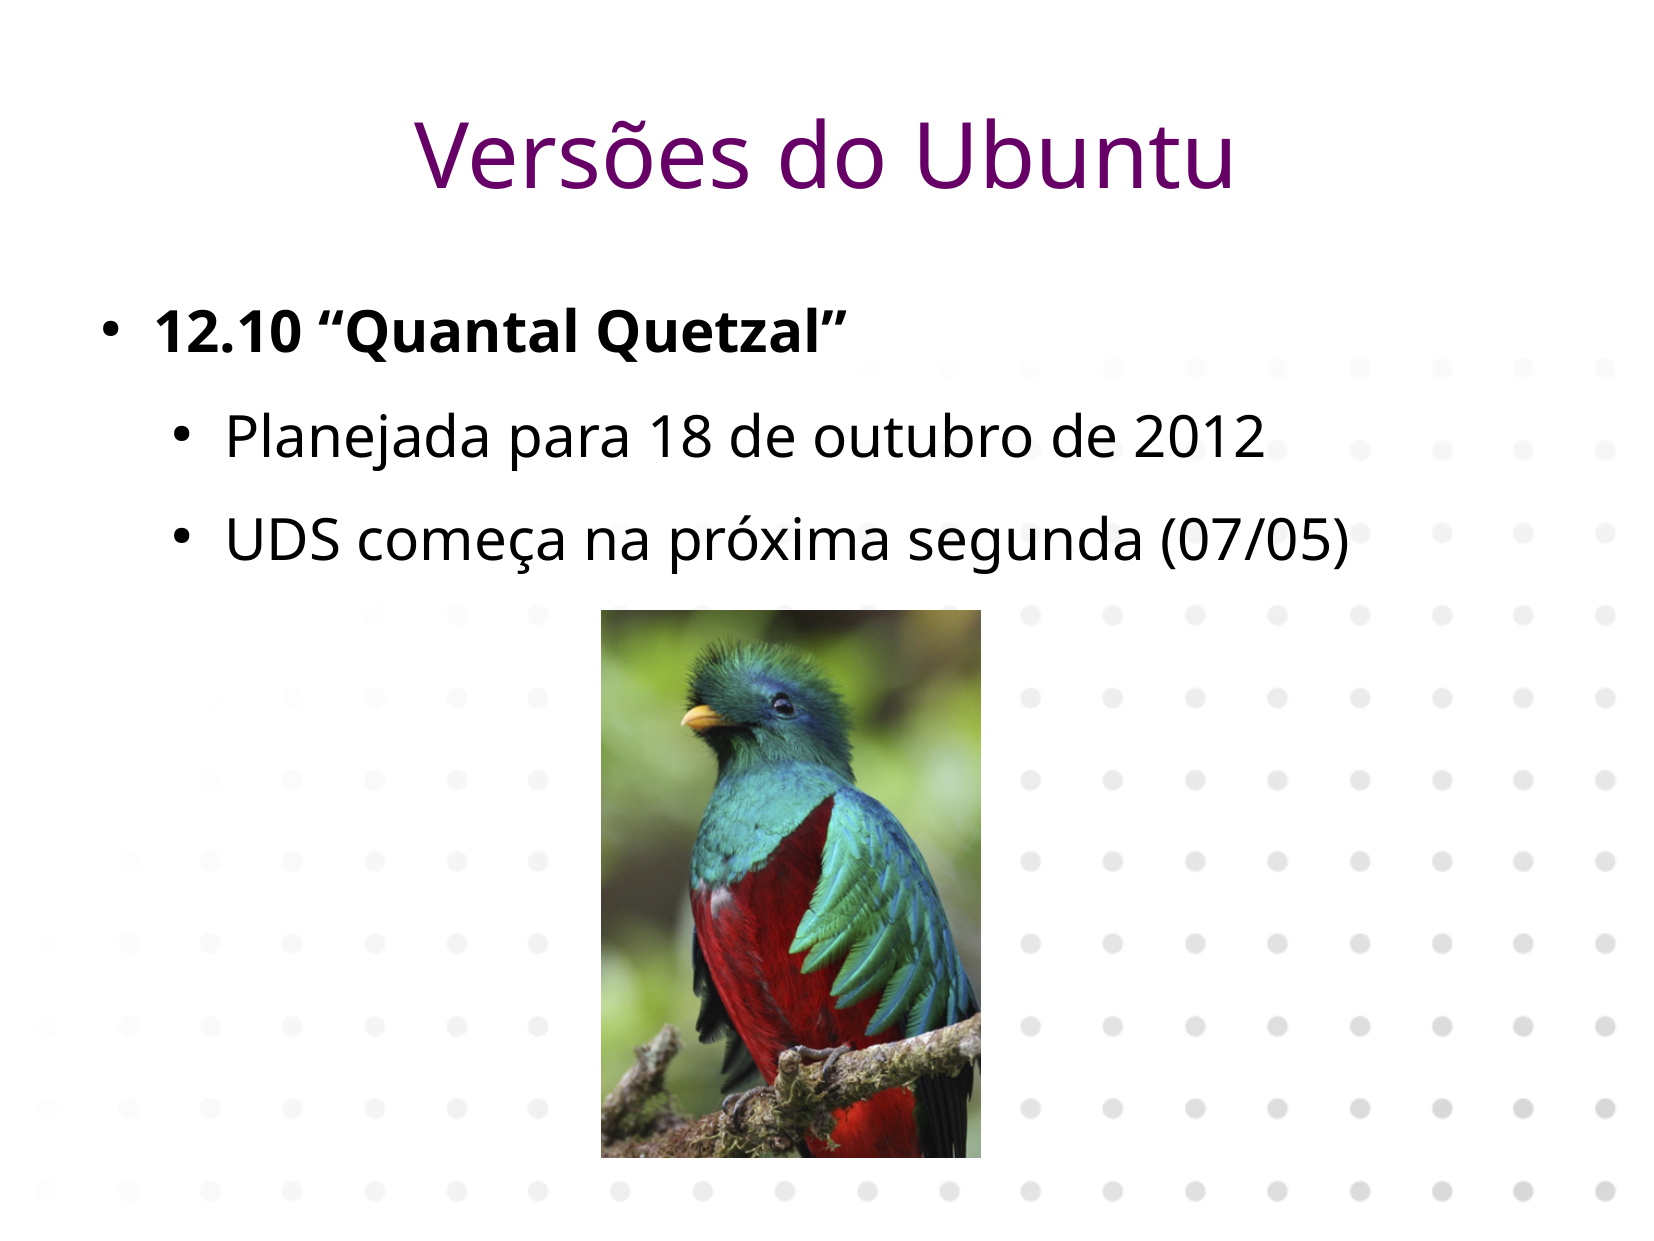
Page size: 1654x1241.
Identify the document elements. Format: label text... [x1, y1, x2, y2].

title Versões do Ubuntu [82, 49, 1571, 257]
list 12.10 “Quantal Quetzal” Planejada para 18 de outubro de 2012 UDS começa na próxima segunda (07/05) [82, 290, 1571, 634]
picture [0, 0, 1654, 1241]
